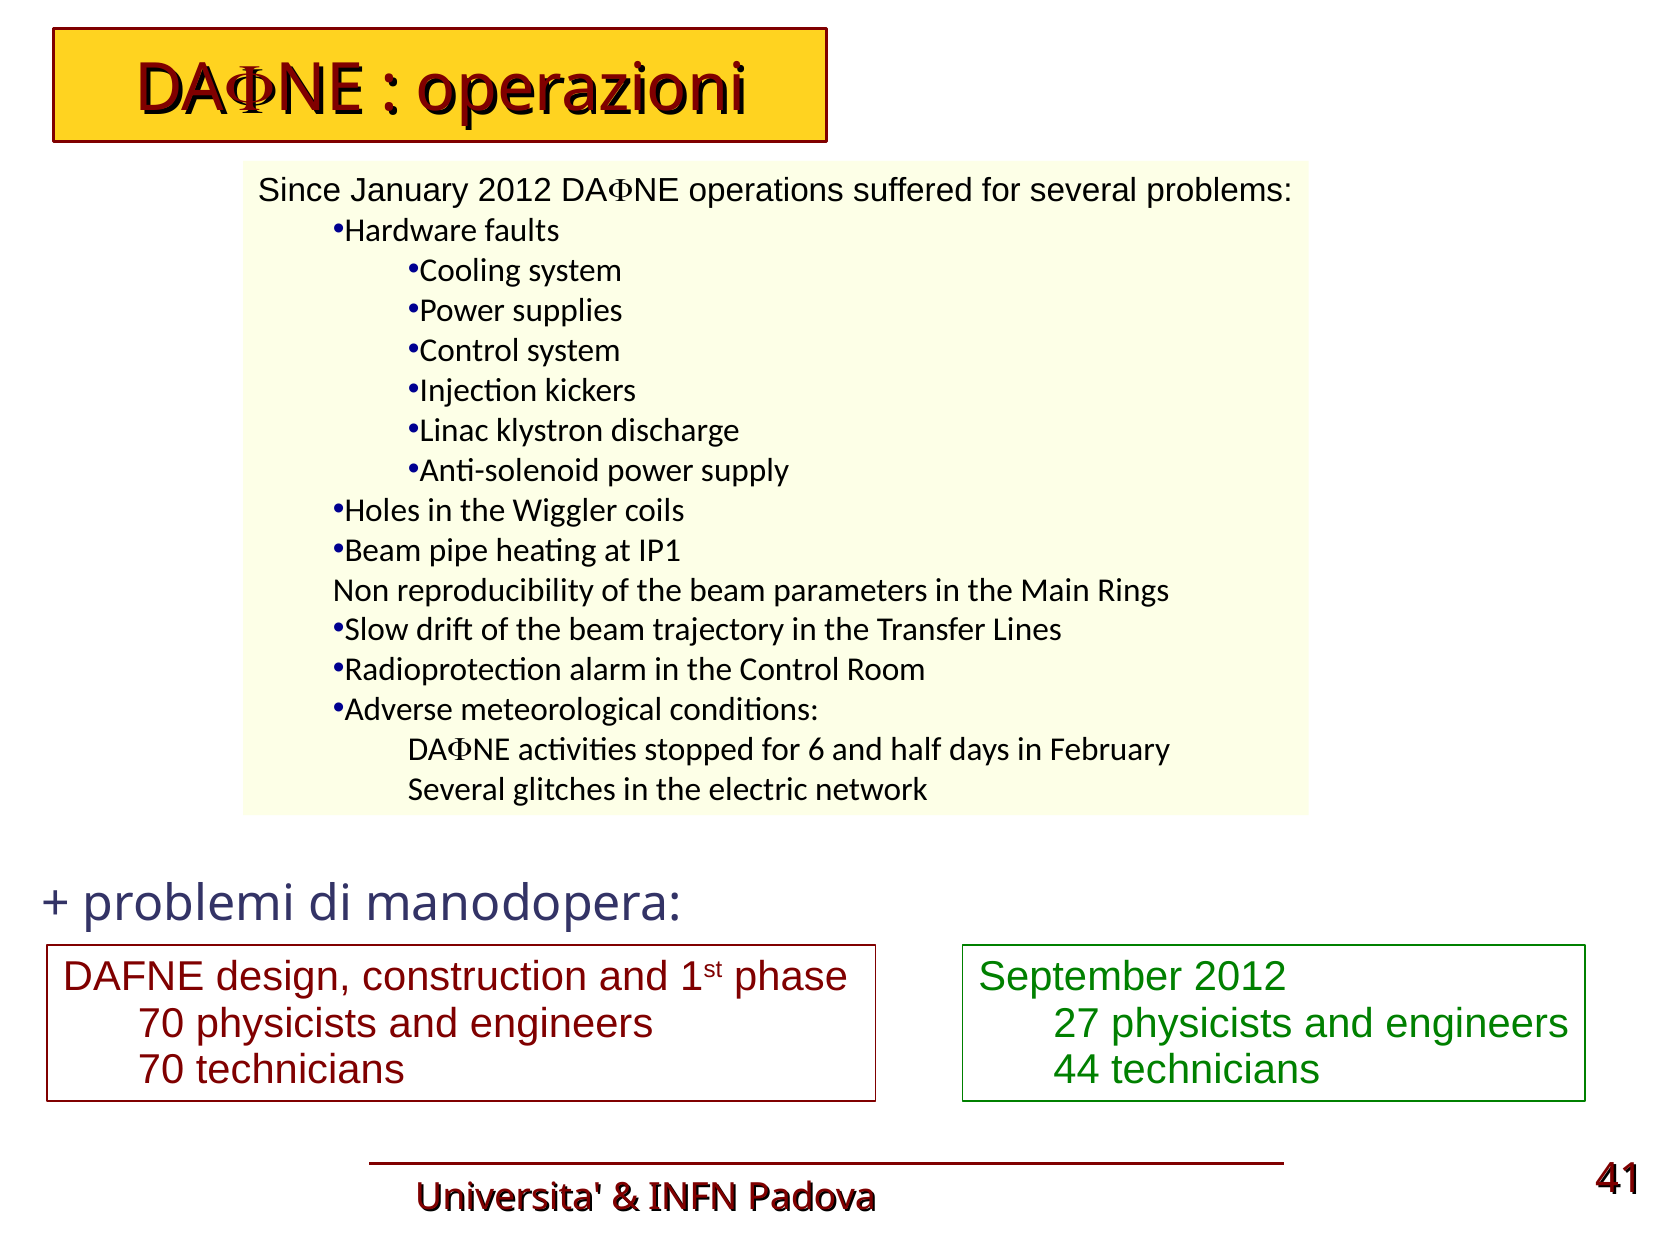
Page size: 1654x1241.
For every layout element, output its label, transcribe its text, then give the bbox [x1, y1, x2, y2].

text_box DAFNE design, construction and 1st phase 70 physicists and engineers 70 technicians [47, 944, 874, 1101]
text_box Since January 2012 DANE operations suffered for several problems: Hardware faults Cooling system Power supplies Control system Injection kickers Linac klystron discharge Anti-solenoid power supply Holes in the Wiggler coils Beam pipe heating at IP1 Non reproducibility of the beam parameters in the Main Rings Slow drift of the beam trajectory in the Transfer Lines Radioprotection alarm in the Control Room Adverse meteorological conditions: DANE activities stopped for 6 and half days in February Several glitches in the electric network [243, 160, 1309, 816]
list + problemi di manodopera: [41, 832, 1530, 892]
text_box September 2012 27 physicists and engineers 44 technicians [962, 944, 1584, 1101]
title DAFNE : operazioni [53, 28, 827, 142]
